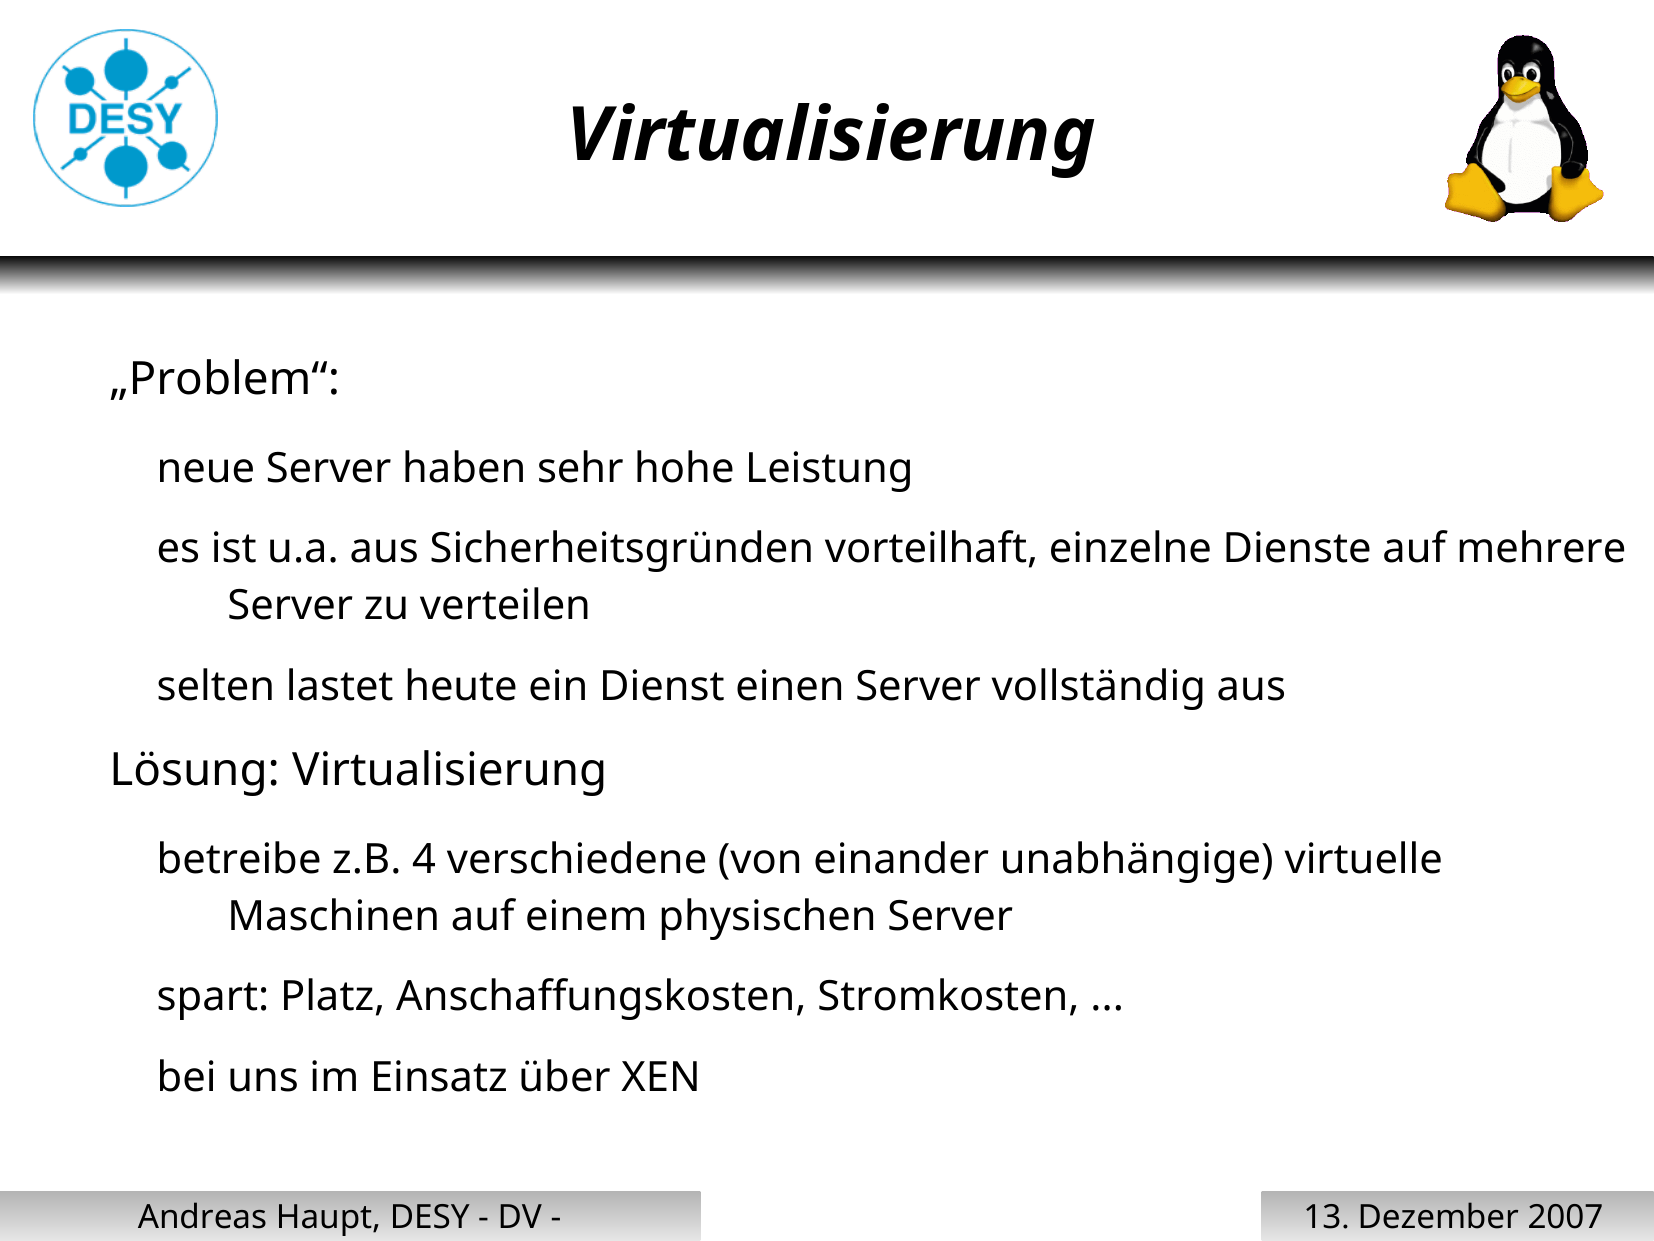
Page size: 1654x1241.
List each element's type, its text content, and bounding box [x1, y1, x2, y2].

title Virtualisierung [250, 12, 1413, 251]
list „Problem“: neue Server haben sehr hohe Leistung es ist u.a. aus Sicherheitsgründen vorteilhaft, einzelne Dienste auf mehrere Server zu verteilen selten lastet heute ein Dienst einen Server vollständig aus Lösung: Virtualisierung betreibe z.B. 4 verschiedene (von einander unabhängige) virtuelle Maschinen auf einem physischen Server spart: Platz, Anschaffungskosten, Stromkosten, ... bei uns im Einsatz über XEN [97, 345, 1654, 1116]
picture [1429, 12, 1637, 238]
picture [33, 29, 218, 207]
